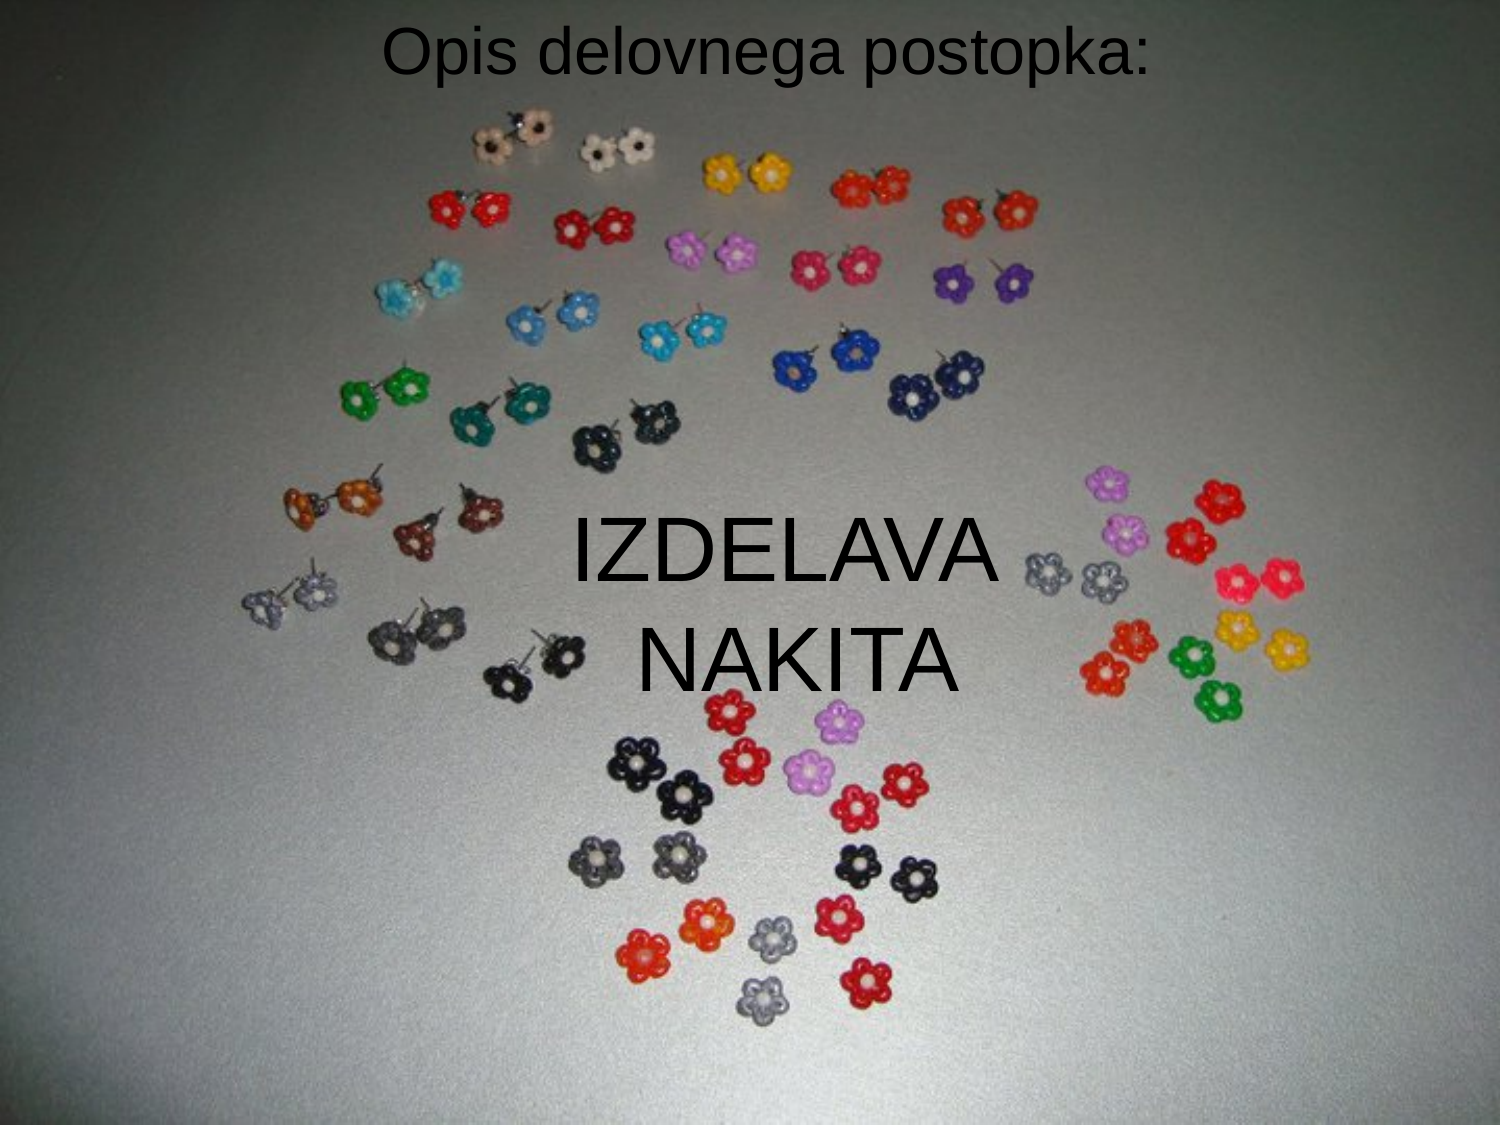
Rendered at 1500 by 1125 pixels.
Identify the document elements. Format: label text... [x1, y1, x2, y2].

picture [0, 288, 1500, 1125]
title IZDELAVA NAKITA [147, 479, 1423, 721]
subtitle Opis delovnega postopka: [0, 0, 1500, 288]
